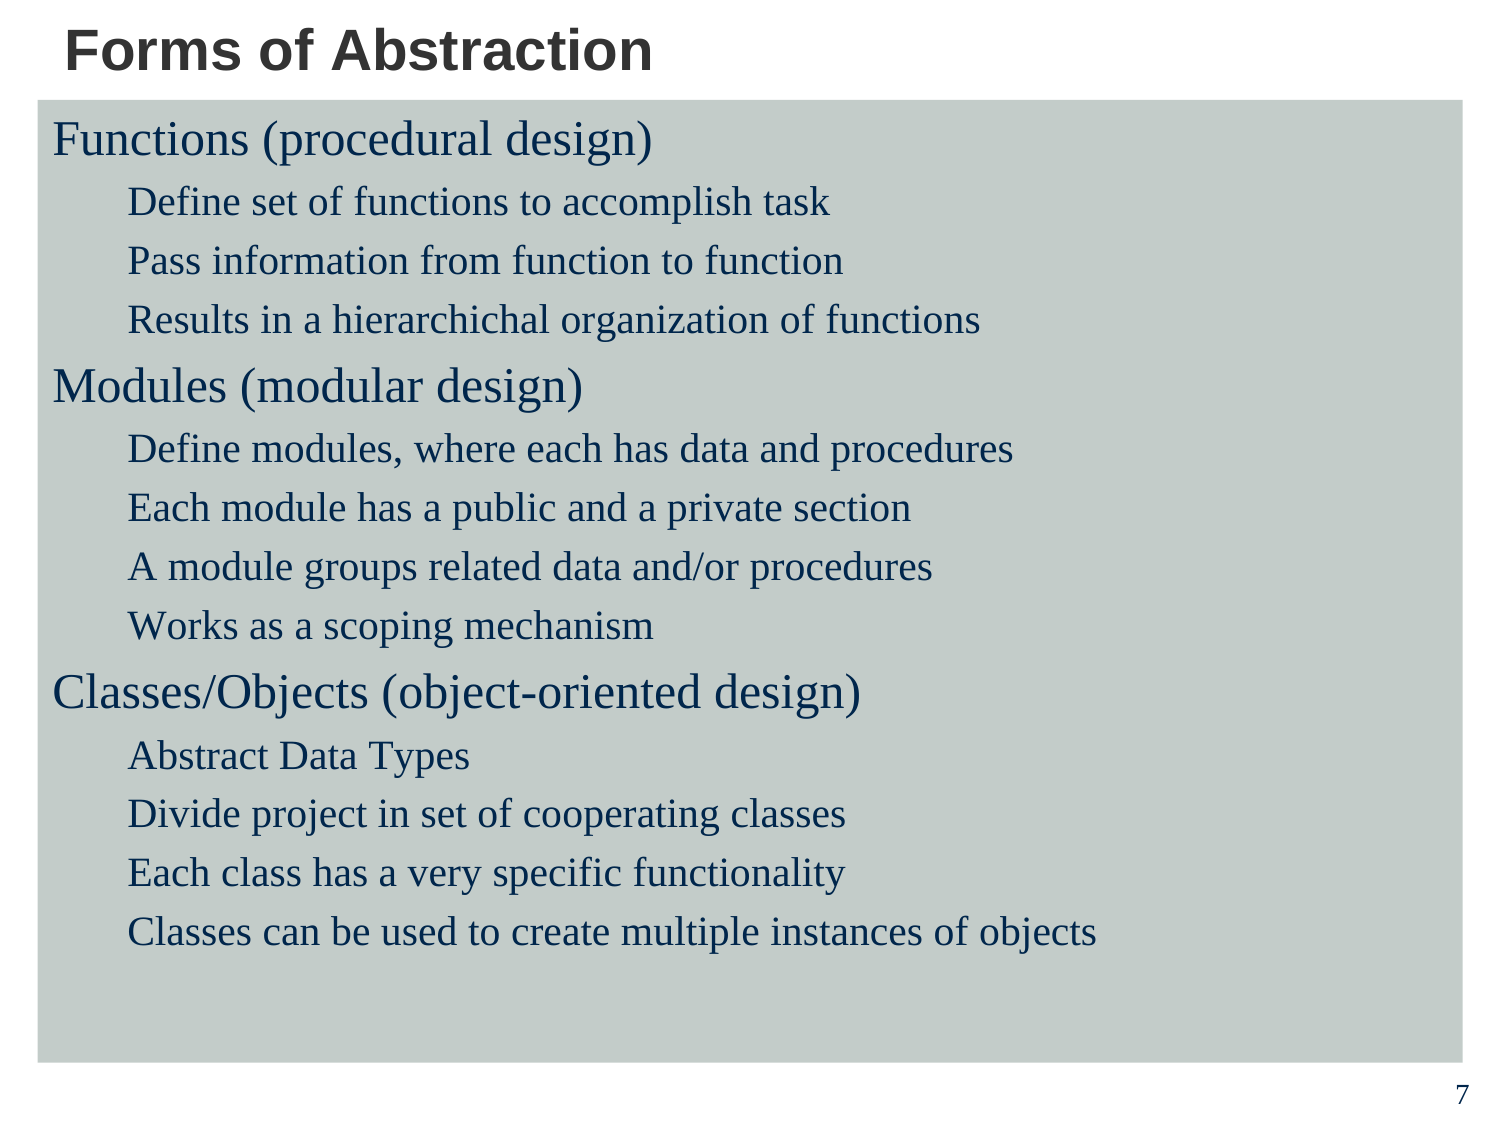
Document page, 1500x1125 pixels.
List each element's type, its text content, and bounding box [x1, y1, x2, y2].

picture [0, 0, 1500, 1125]
title Forms of Abstraction [50, 0, 1450, 91]
list Functions (procedural design) Define set of functions to accomplish task Pass information from function to function Results in a hierarchichal organization of functions Modules (modular design) Define modules, where each has data and procedures Each module has a public and a private section A module groups related data and/or procedures Works as a scoping mechanism Classes/Objects (object-oriented design) Abstract Data Types Divide project in set of cooperating classes Each class has a very specific functionality Classes can be used to create multiple instances of objects [37, 99, 1463, 1063]
